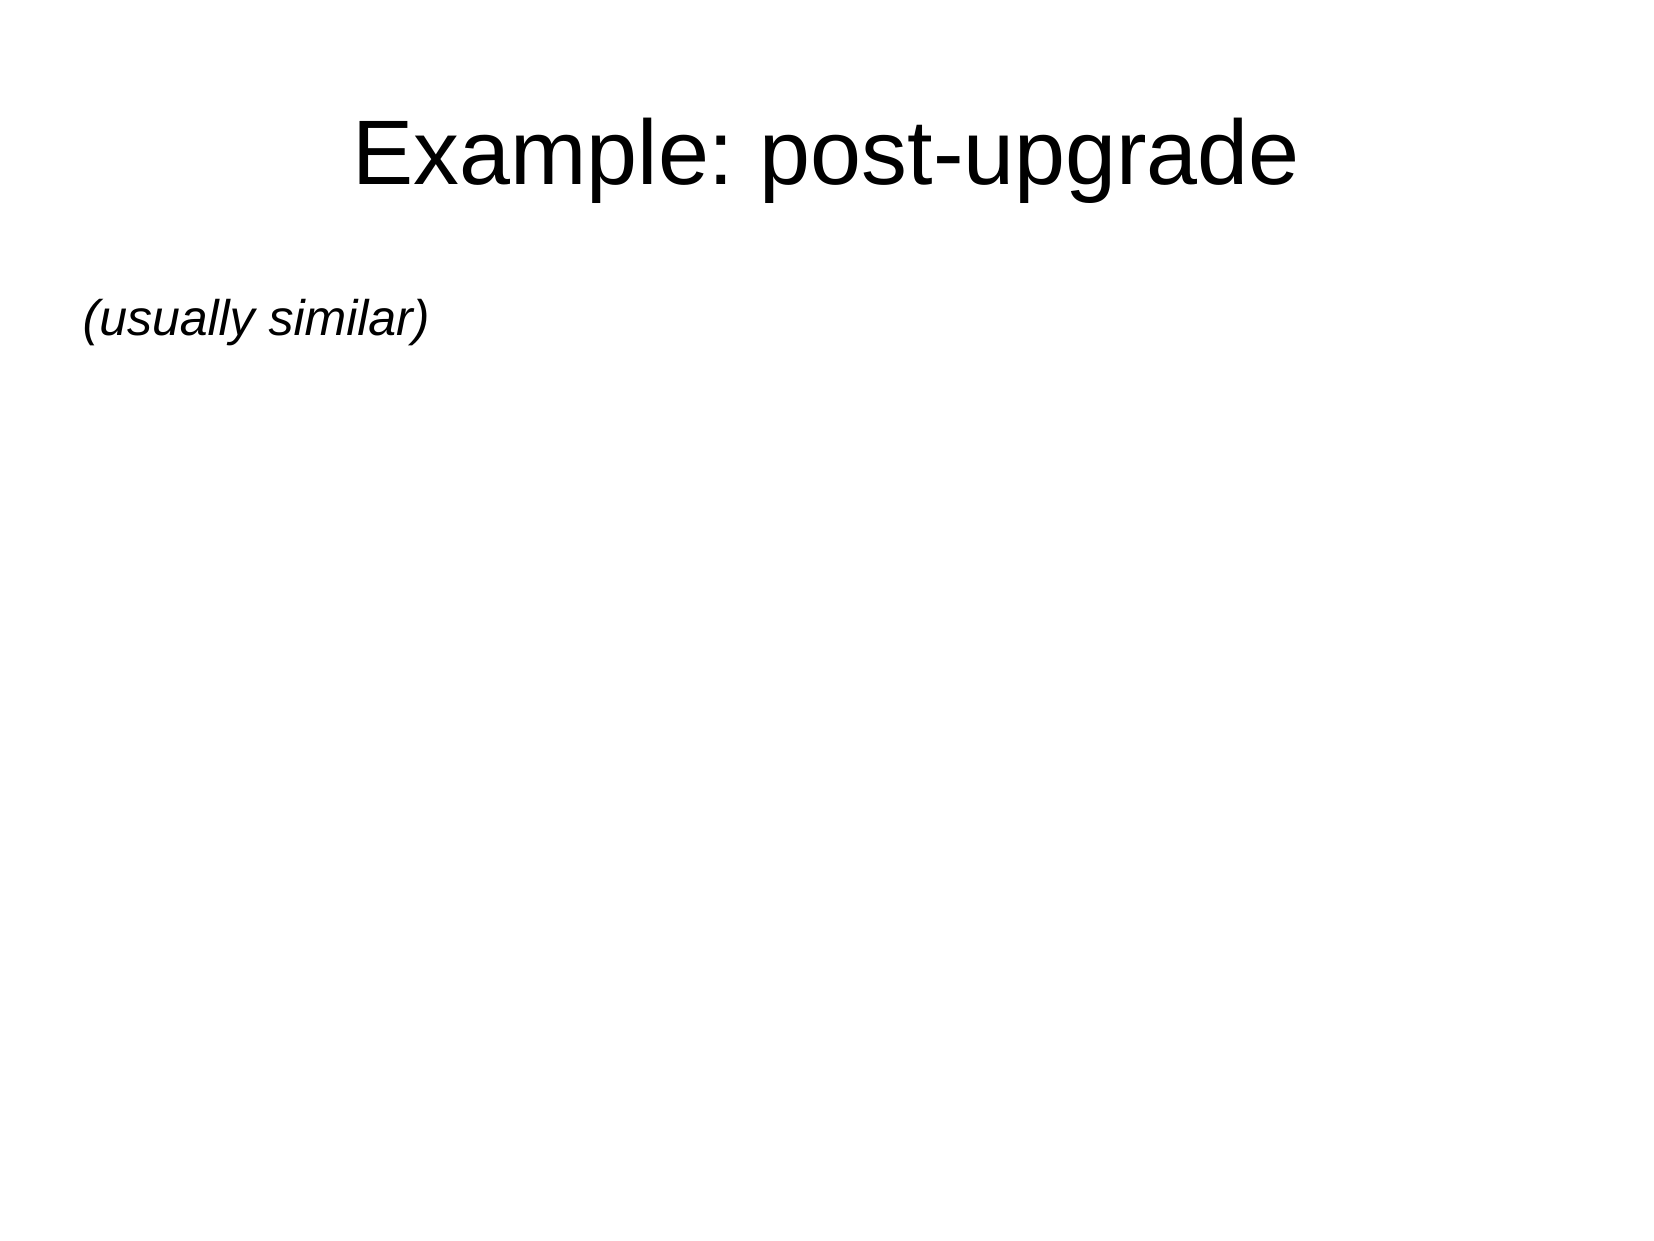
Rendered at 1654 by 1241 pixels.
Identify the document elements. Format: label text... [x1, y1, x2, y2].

list (usually similar) [82, 290, 1571, 1109]
title Example: post-upgrade [82, 56, 1571, 250]
